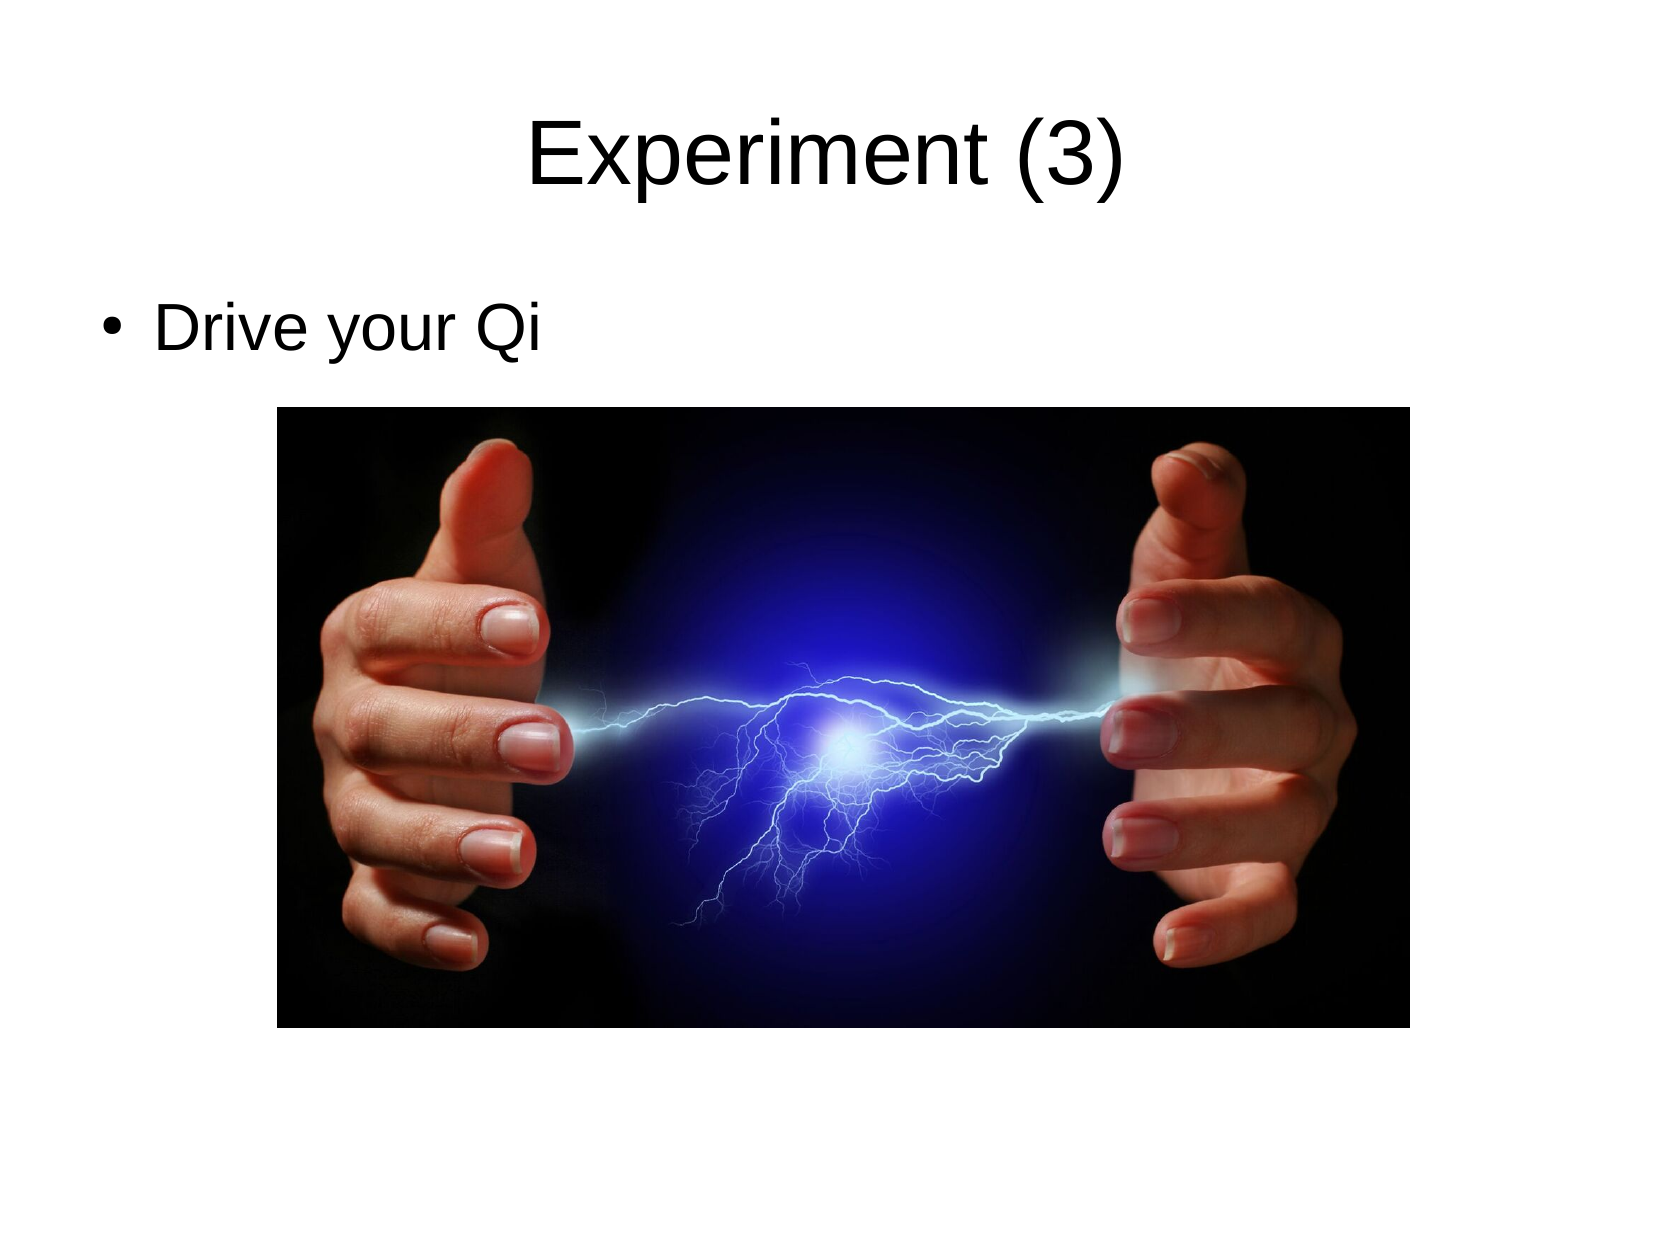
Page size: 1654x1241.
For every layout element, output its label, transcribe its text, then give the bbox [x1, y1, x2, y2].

list Drive your Qi [82, 290, 1571, 1010]
title Experiment (3) [82, 49, 1571, 257]
picture [277, 407, 1410, 1028]
